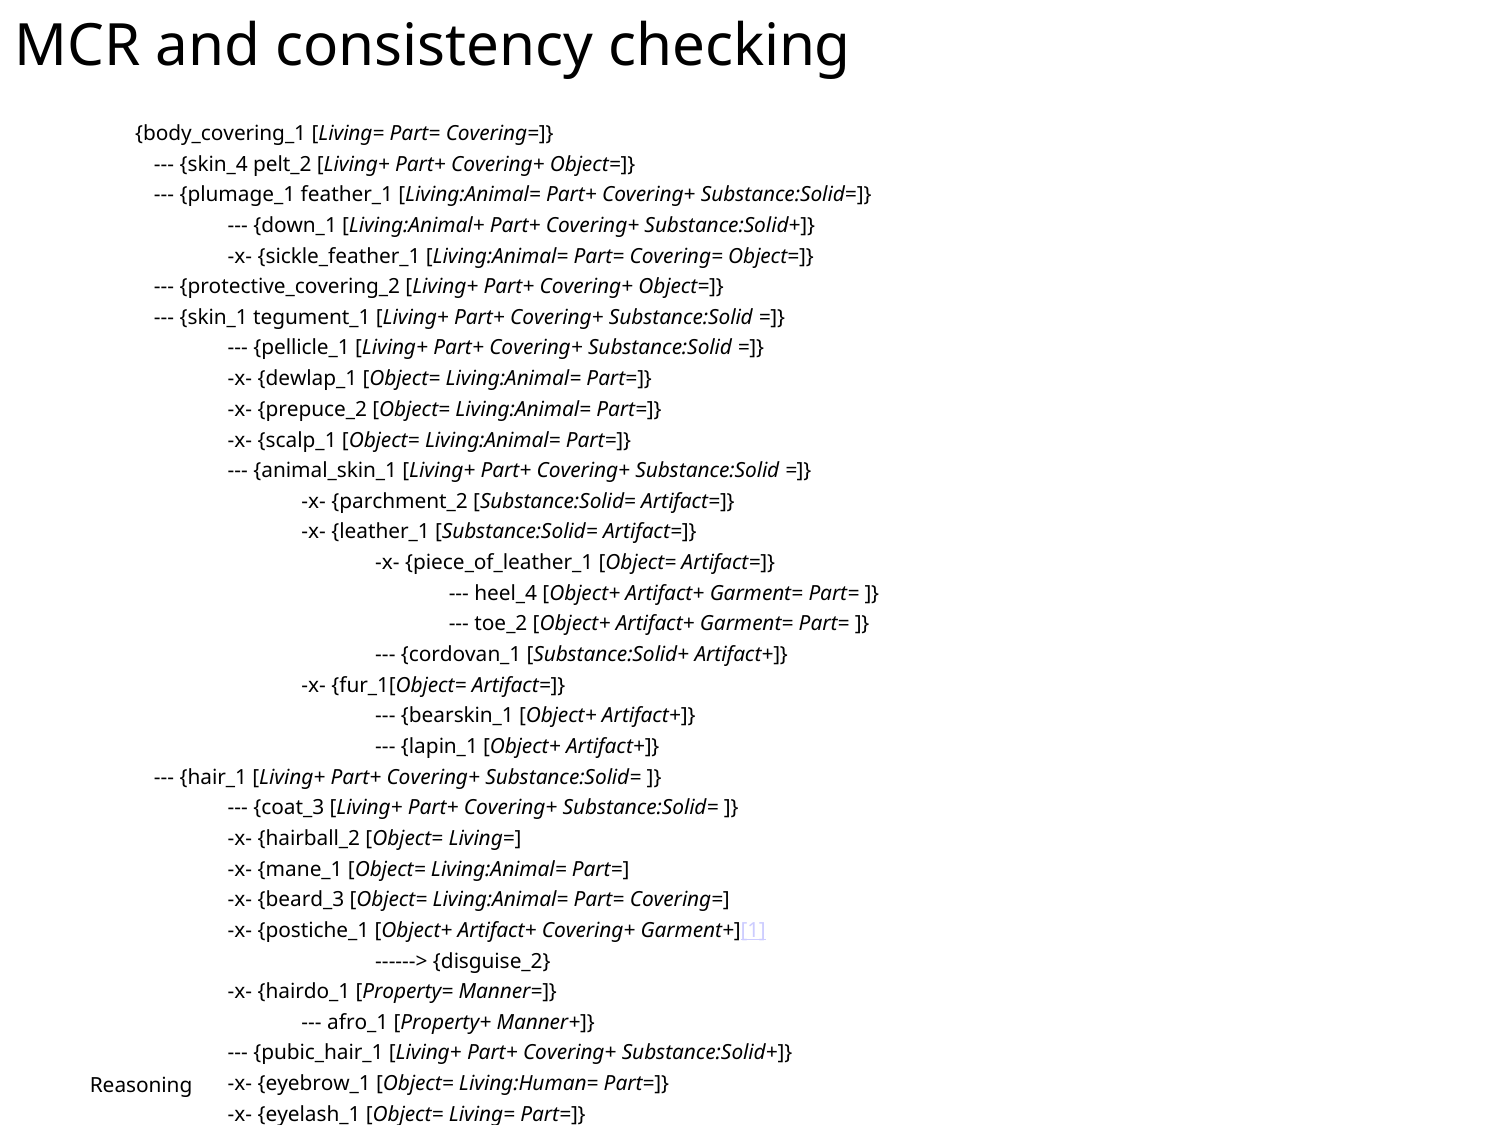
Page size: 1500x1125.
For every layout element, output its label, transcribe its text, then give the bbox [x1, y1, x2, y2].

title MCR and consistency checking [0, 0, 1500, 86]
list {body_covering_1 [Living= Part= Covering=]} --- {skin_4 pelt_2 [Living+ Part+ Covering+ Object=]} --- {plumage_1 feather_1 [Living:Animal= Part+ Covering+ Substance:Solid=]} --- {down_1 [Living:Animal+ Part+ Covering+ Substance:Solid+]} -x- {sickle_feather_1 [Living:Animal= Part= Covering= Object=]} --- {protective_covering_2 [Living+ Part+ Covering+ Object=]} --- {skin_1 tegument_1 [Living+ Part+ Covering+ Substance:Solid =]} --- {pellicle_1 [Living+ Part+ Covering+ Substance:Solid =]} -x- {dewlap_1 [Object= Living:Animal= Part=]} -x- {prepuce_2 [Object= Living:Animal= Part=]} -x- {scalp_1 [Object= Living:Animal= Part=]} --- {animal_skin_1 [Living+ Part+ Covering+ Substance:Solid =]} -x- {parchment_2 [Substance:Solid= Artifact=]} -x- {leather_1 [Substance:Solid= Artifact=]} -x- {piece_of_leather_1 [Object= Artifact=]} --- heel_4 [Object+ Artifact+ Garment= Part= ]} --- toe_2 [Object+ Artifact+ Garment= Part= ]} --- {cordovan_1 [Substance:Solid+ Artifact+]} -x- {fur_1[Object= Artifact=]} --- {bearskin_1 [Object+ Artifact+]} --- {lapin_1 [Object+ Artifact+]} --- {hair_1 [Living+ Part+ Covering+ Substance:Solid= ]} --- {coat_3 [Living+ Part+ Covering+ Substance:Solid= ]} -x- {hairball_2 [Object= Living=] -x- {mane_1 [Object= Living:Animal= Part=] -x- {beard_3 [Object= Living:Animal= Part= Covering=] -x- {postiche_1 [Object+ Artifact+ Covering+ Garment+][1] ------> {disguise_2} -x- {hairdo_1 [Property= Manner=]} --- afro_1 [Property+ Manner+]} --- {pubic_hair_1 [Living+ Part+ Covering+ Substance:Solid+]} -x- {eyebrow_1 [Object= Living:Human= Part=]} -x- {eyelash_1 [Object= Living= Part=]} [75, 112, 1438, 1036]
